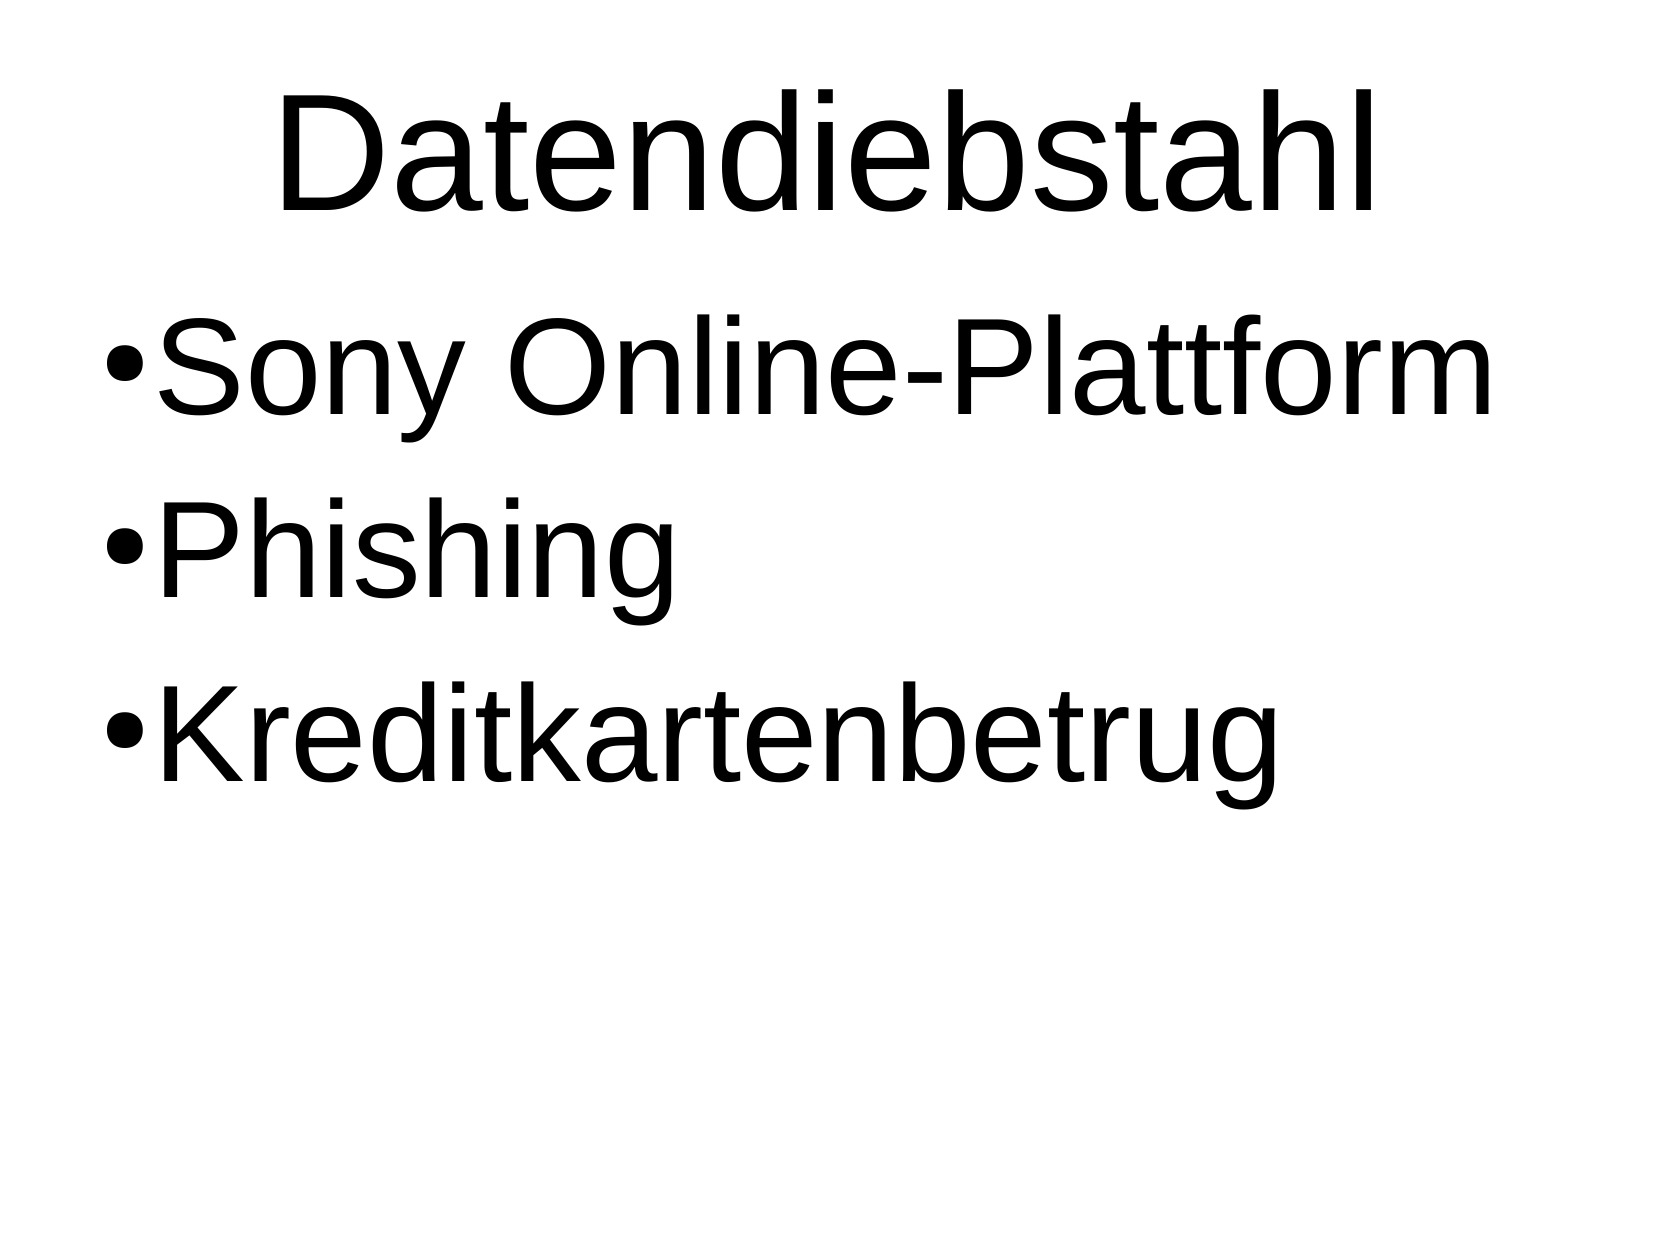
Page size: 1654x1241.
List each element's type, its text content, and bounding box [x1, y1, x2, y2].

list Sony Online-Plattform Phishing Kreditkartenbetrug [82, 290, 1571, 1010]
title Datendiebstahl [82, 49, 1571, 257]
